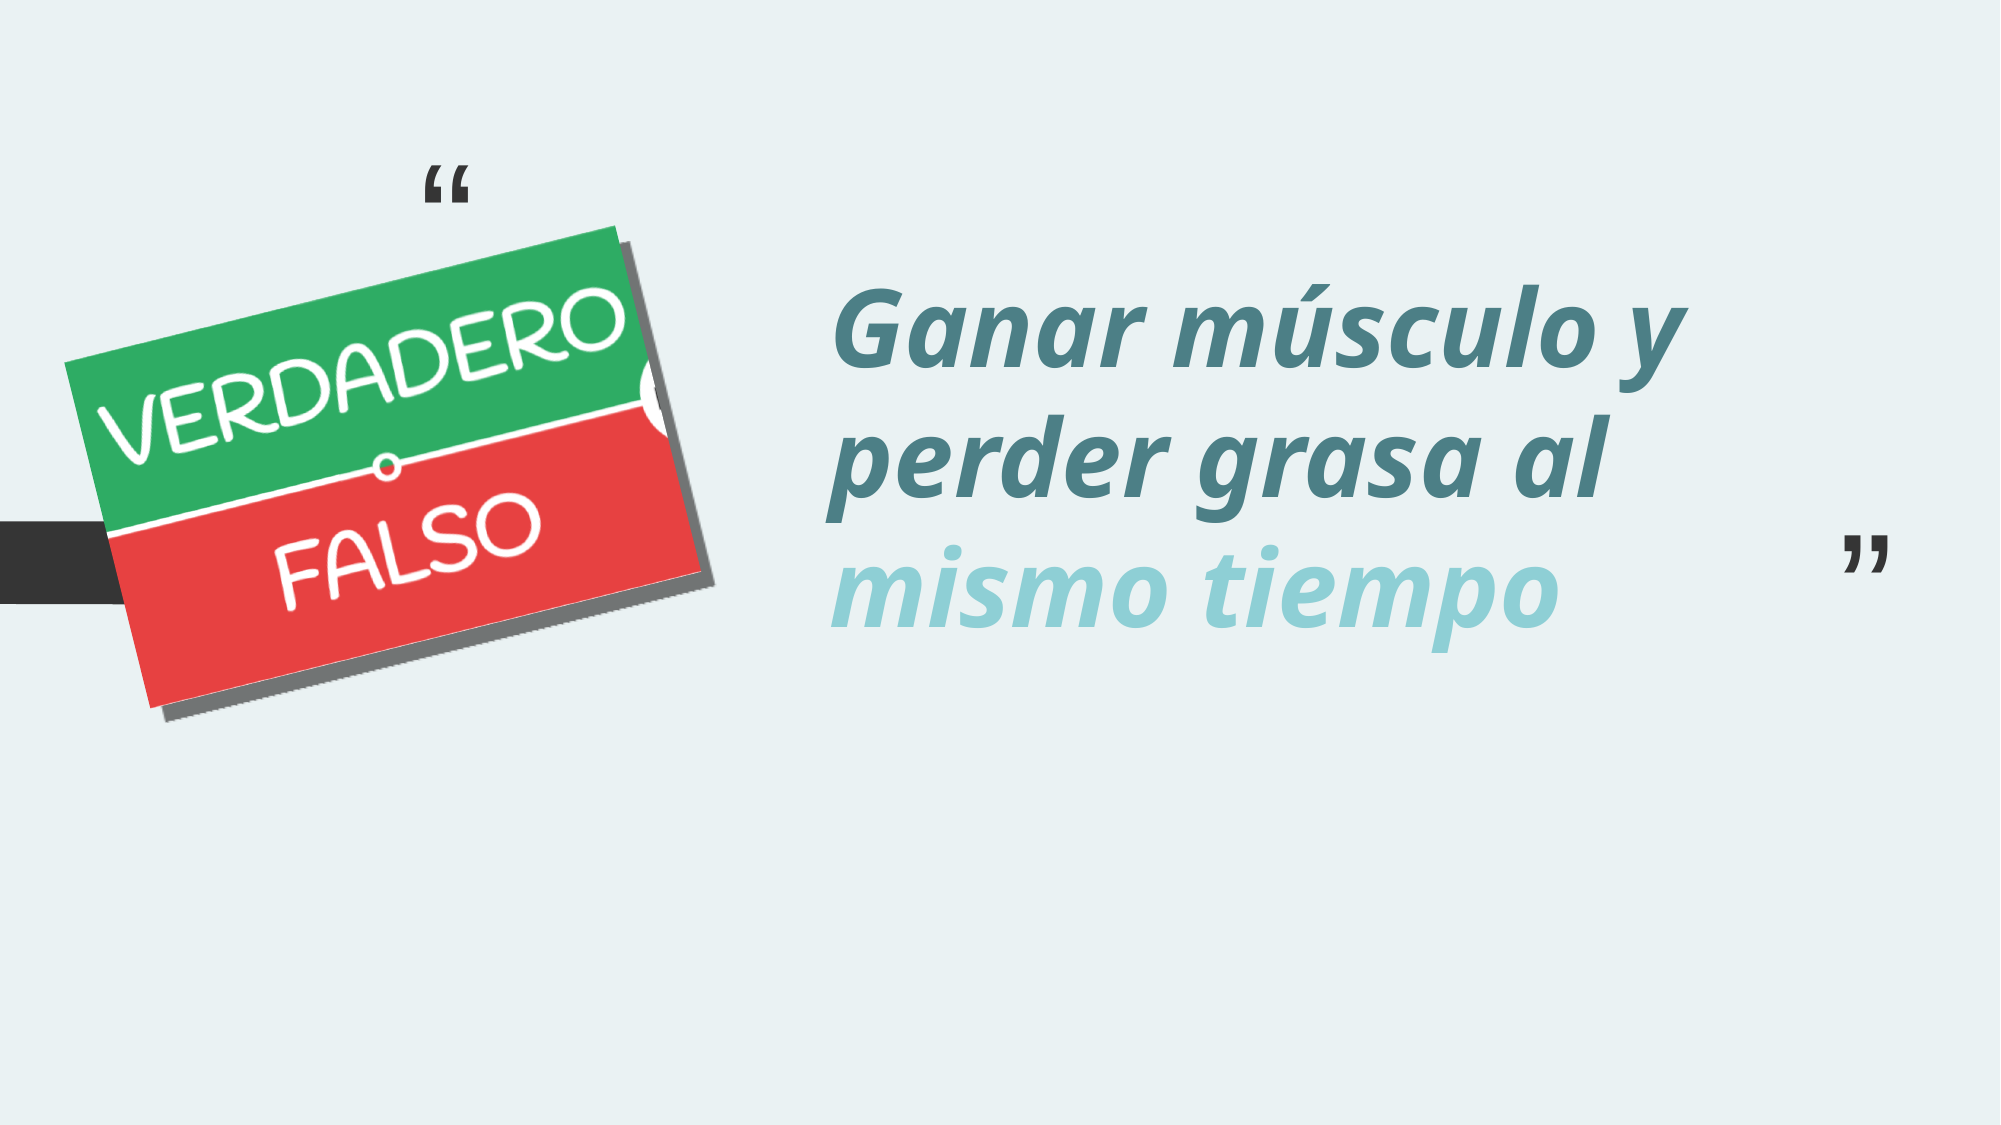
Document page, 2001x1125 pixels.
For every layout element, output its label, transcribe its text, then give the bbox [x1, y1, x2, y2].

text_box Ganar músculo y perder grasa al mismo tiempo [814, 0, 1783, 820]
picture [64, 224, 702, 709]
